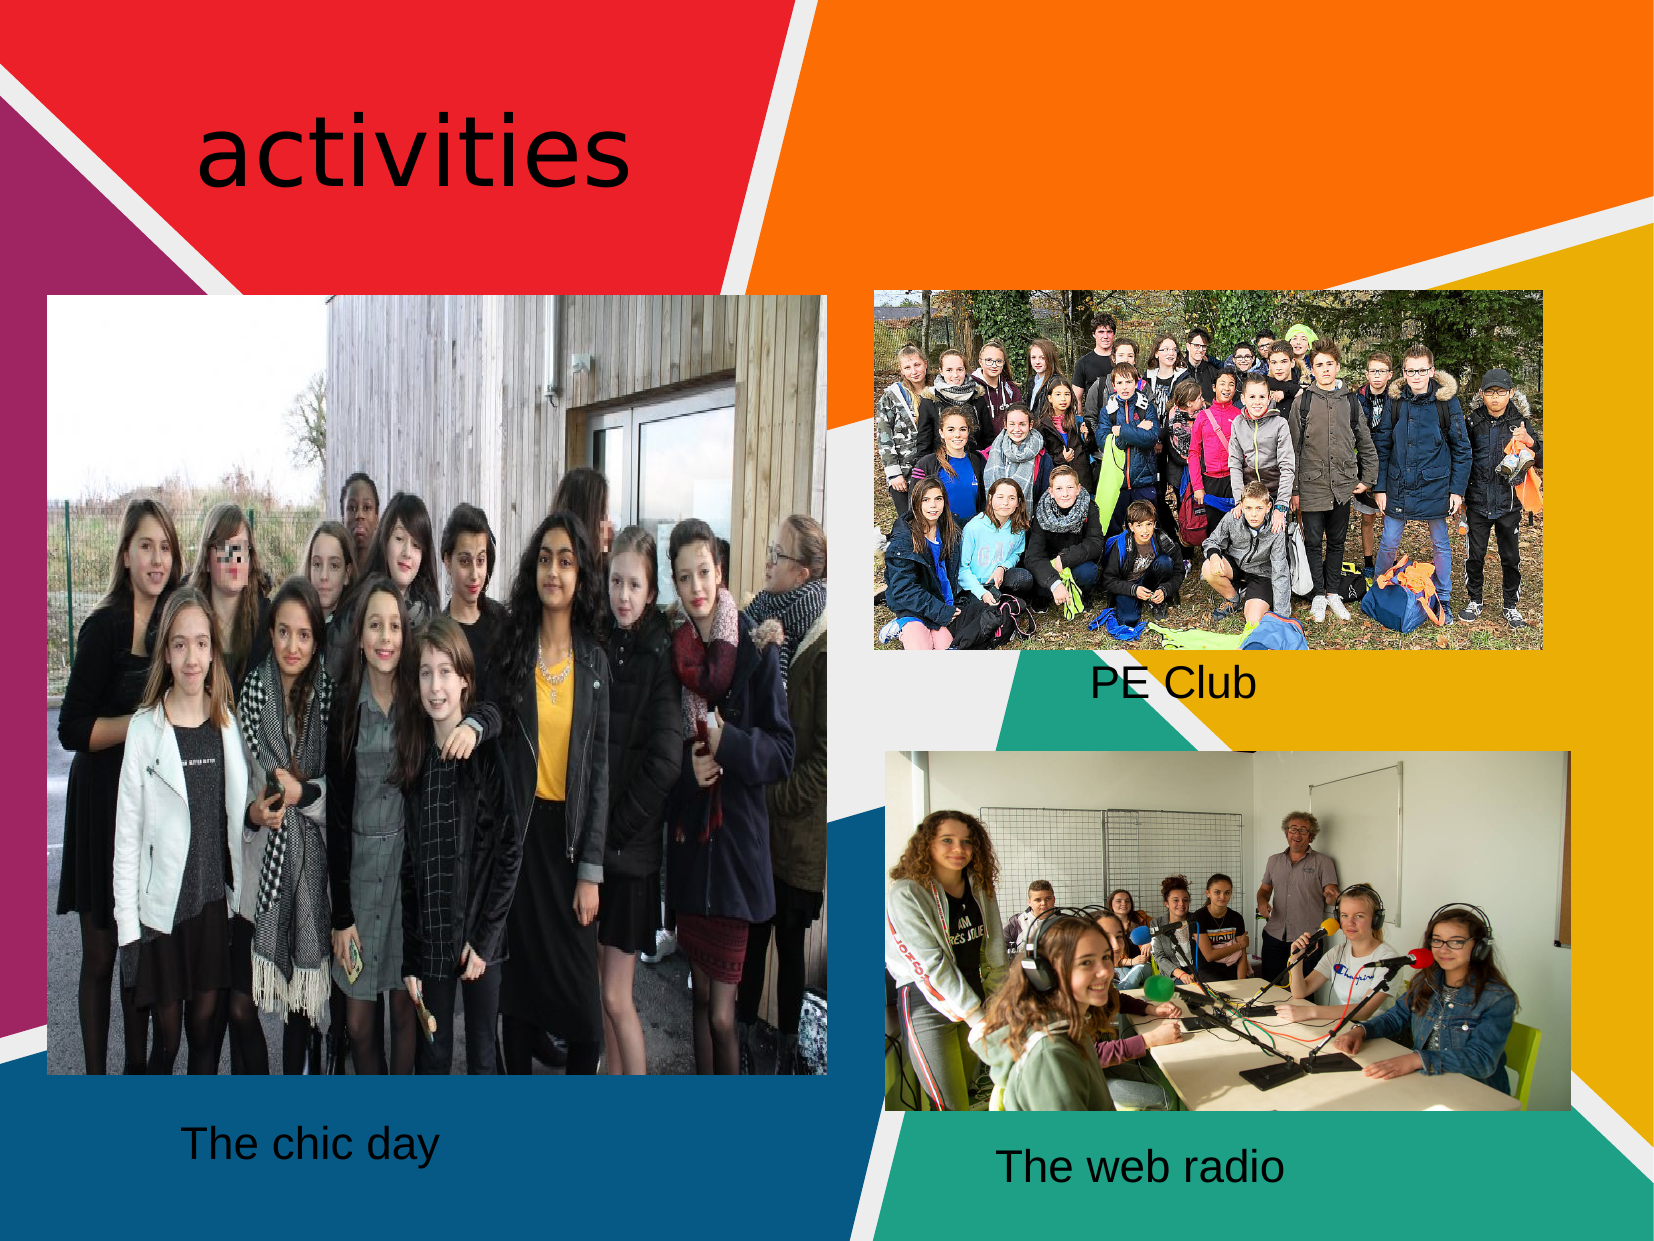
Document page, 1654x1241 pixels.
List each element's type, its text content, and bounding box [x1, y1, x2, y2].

text_box The web radio [980, 1133, 1571, 1200]
picture [874, 290, 1543, 650]
text_box PE Club [1074, 649, 1276, 716]
picture [47, 295, 827, 1075]
title activities [82, 49, 746, 257]
list [845, 665, 1572, 1009]
picture [885, 1009, 1571, 1111]
text_box The chic day [165, 1110, 745, 1177]
